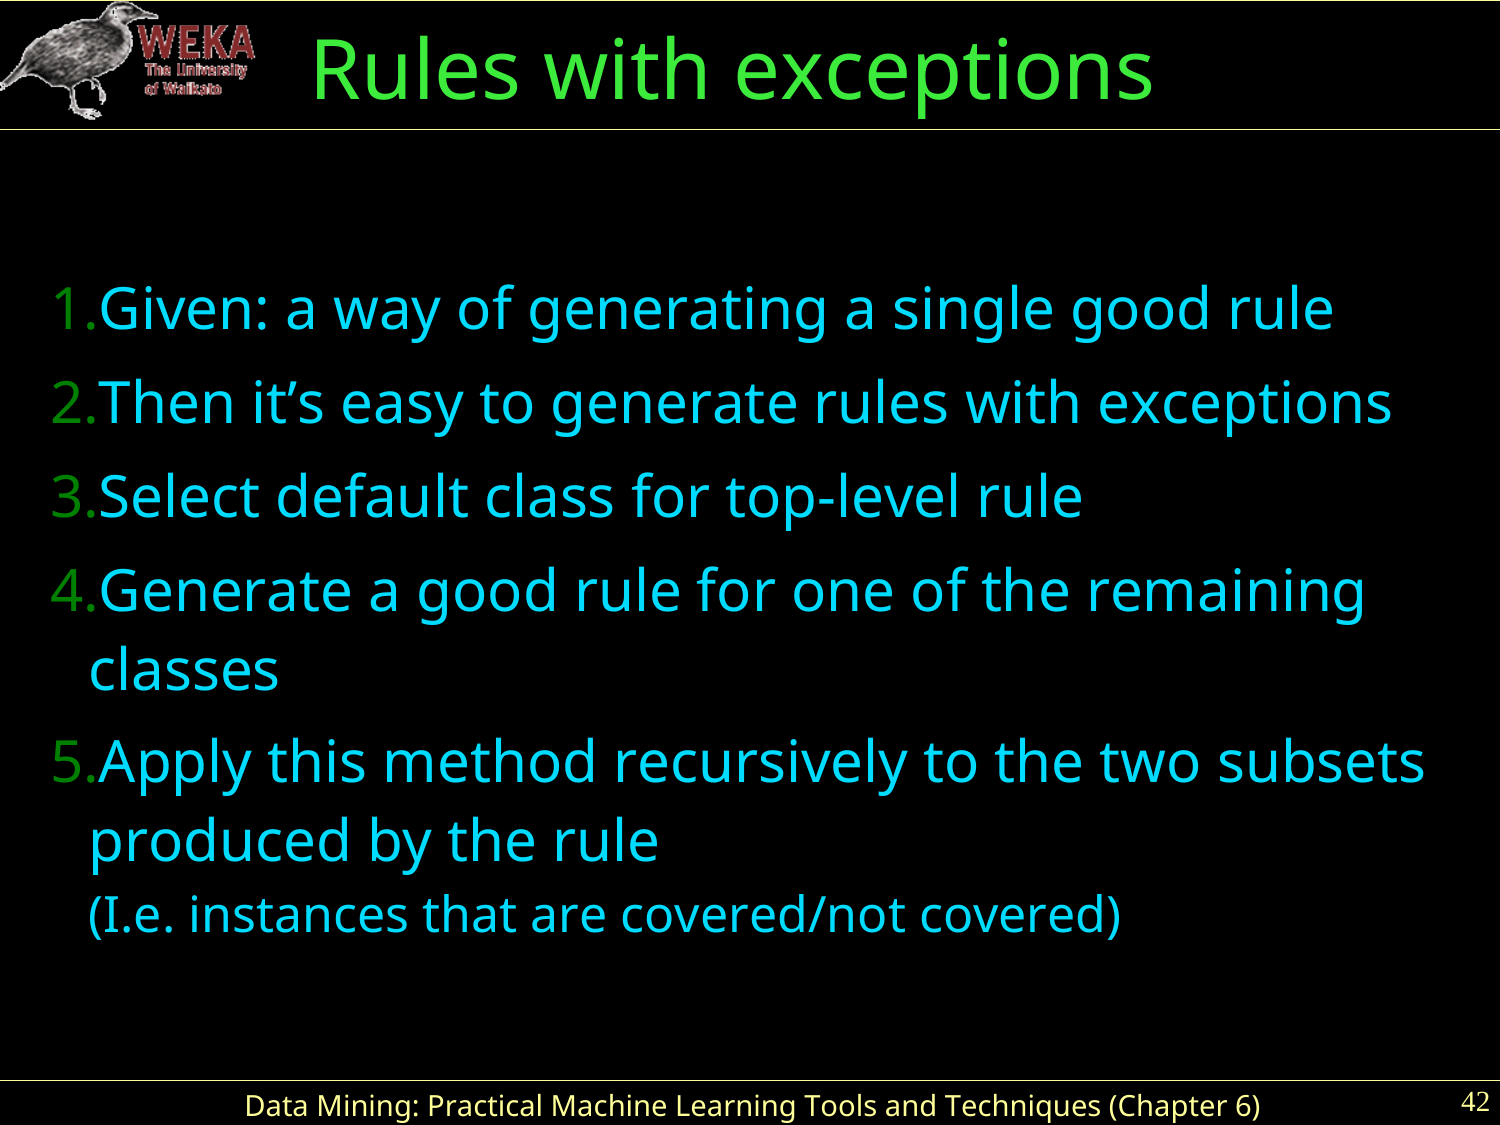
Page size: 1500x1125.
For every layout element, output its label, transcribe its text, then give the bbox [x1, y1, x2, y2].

title Rules with exceptions [295, 0, 1500, 148]
picture [0, 1, 266, 129]
list Given: a way of generating a single good rule Then it’s easy to generate rules with exceptions Select default class for top-level rule Generate a good rule for one of the remaining classes Apply this method recursively to the two subsets produced by the rule (I.e. instances that are covered/not covered) [0, 260, 1500, 936]
